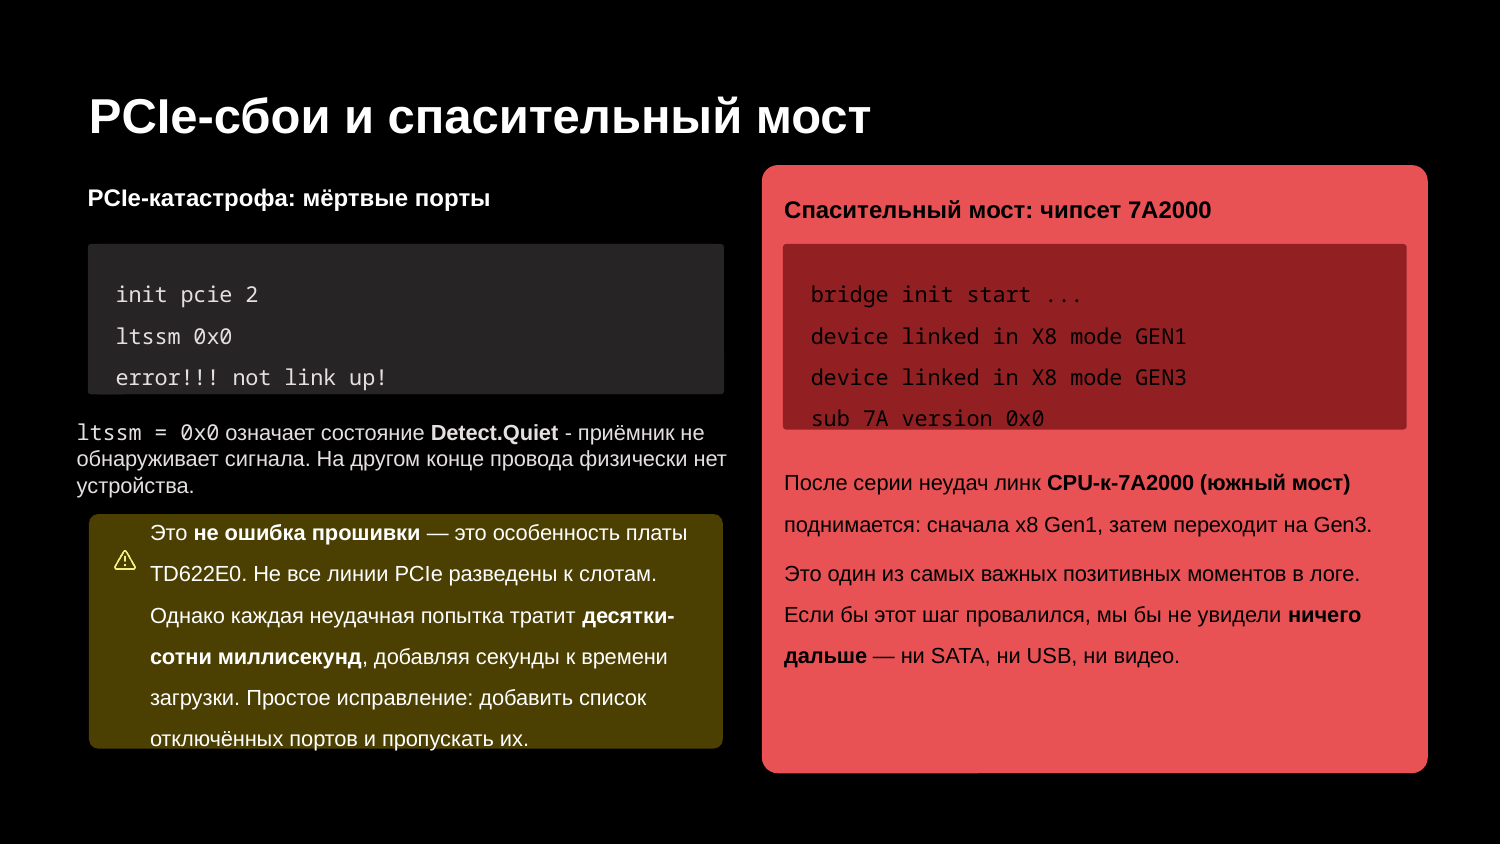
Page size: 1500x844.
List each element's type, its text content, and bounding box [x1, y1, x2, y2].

text_box [87, 243, 725, 395]
text_box [88, 514, 723, 749]
text_box Спасительный мост: чипсет 7A2000 [784, 186, 1281, 212]
picture [111, 548, 139, 571]
text_box PCIe-катастрофа: мёртвые порты [87, 174, 552, 222]
text_box PCIe-сбои и спасительный мост [88, 70, 974, 133]
text_box После серии неудач линк CPU-к-7A2000 (южный мост) поднимается: сначала x8 Gen1, затем переходит на Gen3. [784, 454, 1406, 525]
text_box Это не ошибка прошивки — это особенность платы TD622E0. Не все линии PCIe разведены к слотам. Однако каждая неудачная попытка тратит десятки-сотни миллисекунд, добавляя секунды к времени загрузки. Простое исправление: добавить список отключённых портов и пропускать их. [150, 503, 712, 681]
text_box Это один из самых важных позитивных моментов в логе. Если бы этот шаг провалился, мы бы не увидели ничего дальше — ни SATA, ни USB, ни видео. [784, 544, 1406, 651]
text_box ltssm = 0x0 означает состояние Detect.Quiet - приёмник не обнаруживает сигнала. На другом конце провода физически нет устройства. [76, 418, 761, 490]
text_box bridge init start ... device linked in X8 mode GEN1 device linked in X8 mode GEN3 sub 7A version 0x0 [810, 266, 1379, 408]
text_box init pcie 2 ltssm 0x0 error!!! not link up! [115, 266, 697, 373]
text_box [761, 165, 1428, 774]
